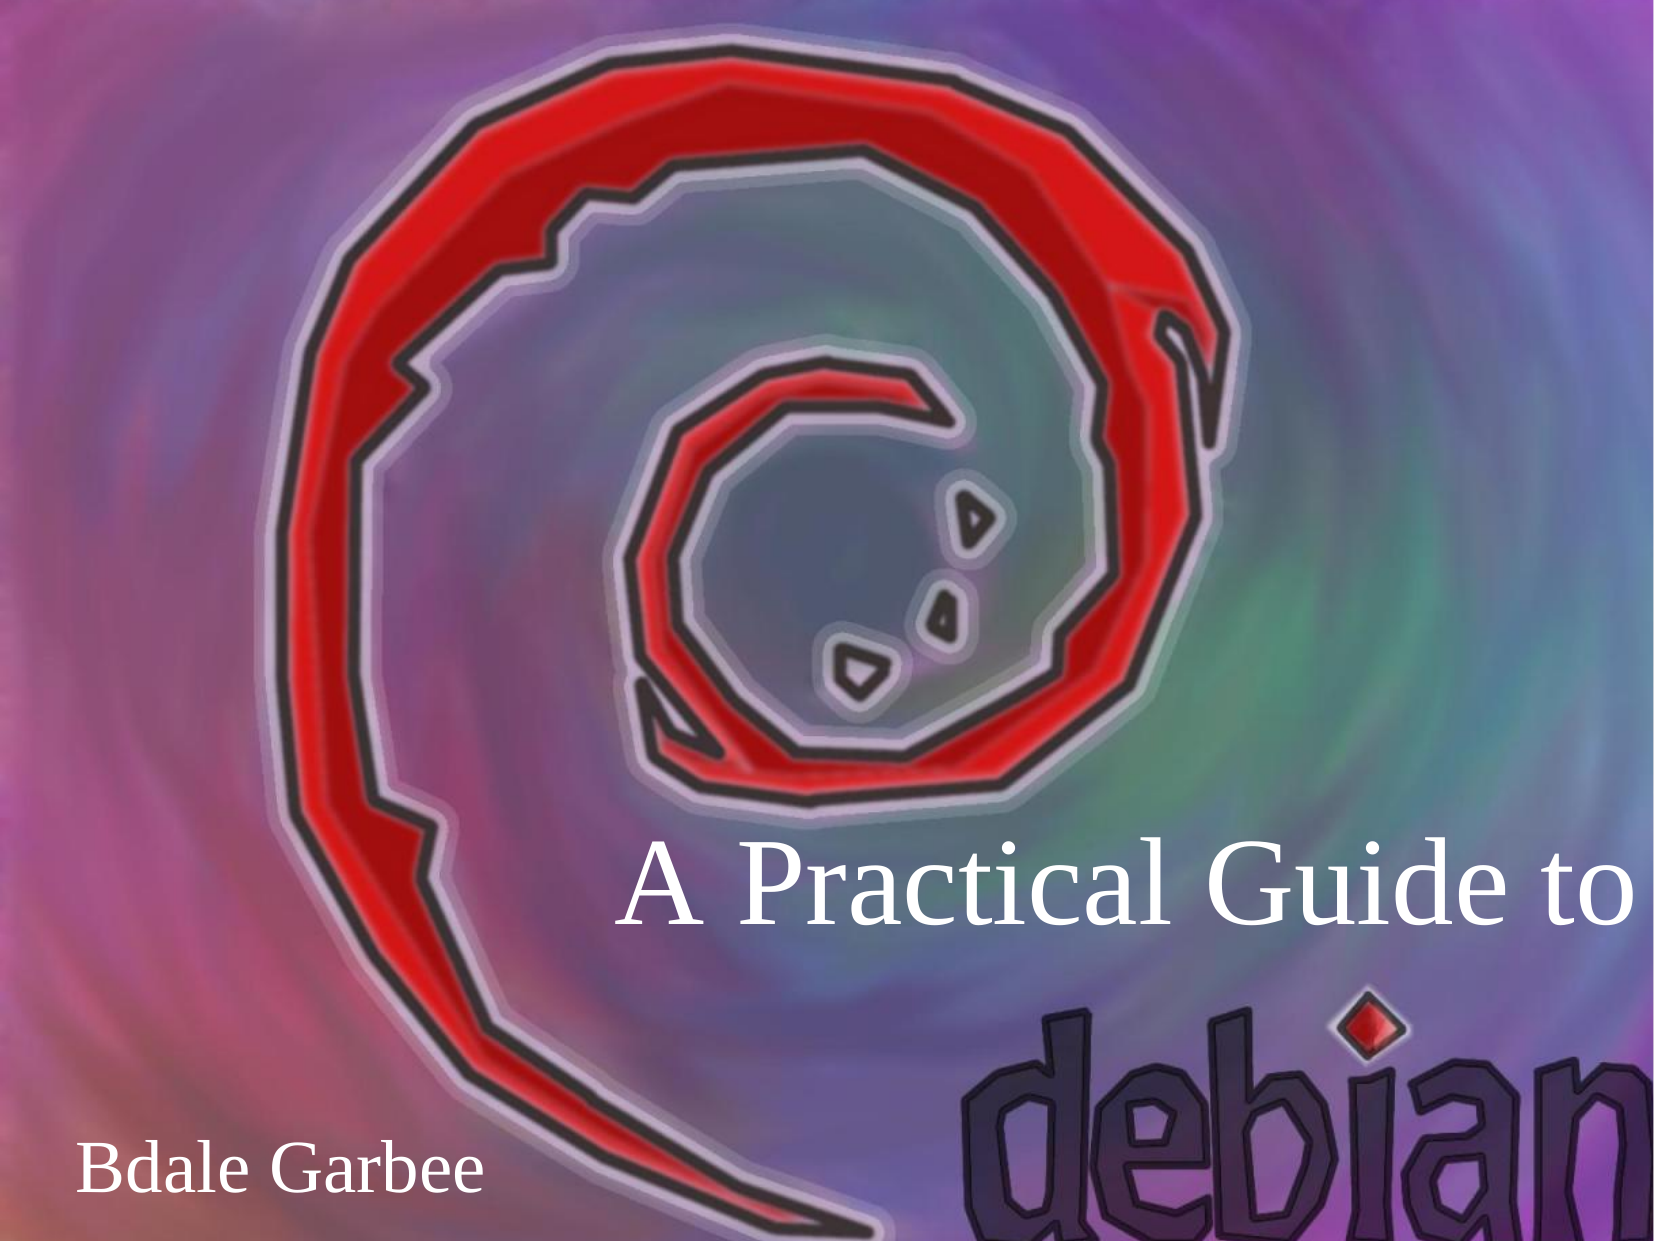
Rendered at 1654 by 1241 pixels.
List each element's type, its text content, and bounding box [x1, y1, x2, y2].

text_box A Practical Guide to Bdale Garbee [60, 823, 1654, 1215]
picture [0, 0, 1654, 1241]
